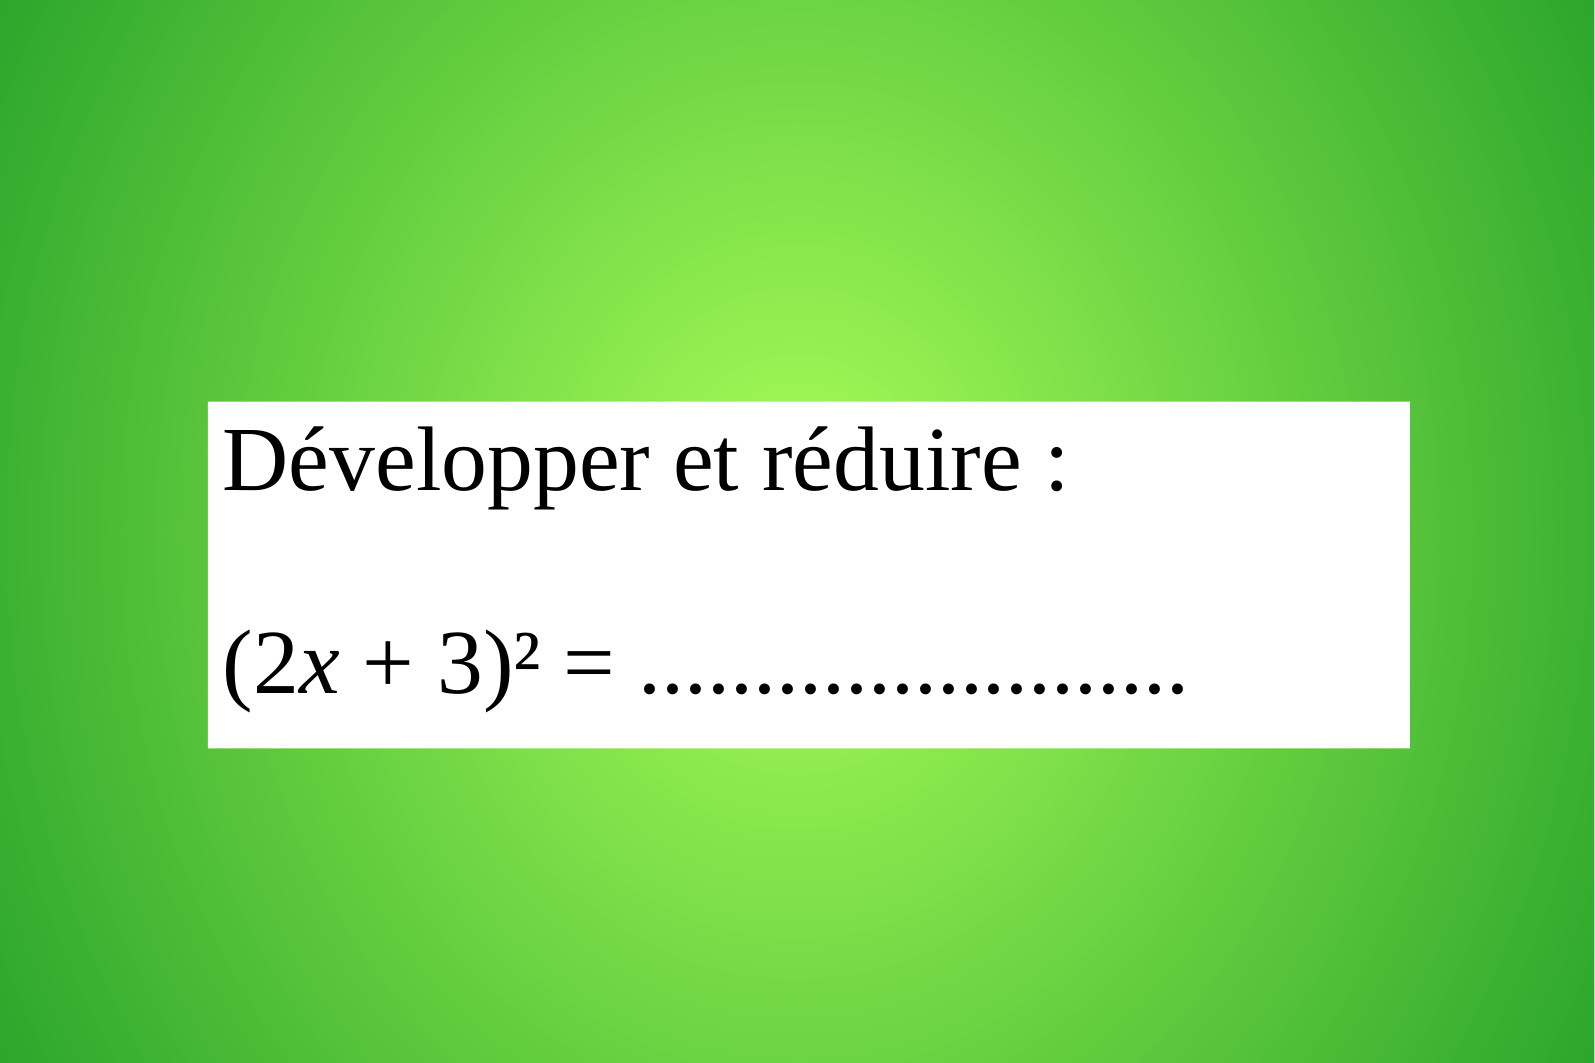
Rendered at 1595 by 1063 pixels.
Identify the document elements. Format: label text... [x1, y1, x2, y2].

picture [0, 0, 1595, 1063]
text_box Développer et réduire : (2x + 3)² = ........................ [207, 401, 1410, 749]
